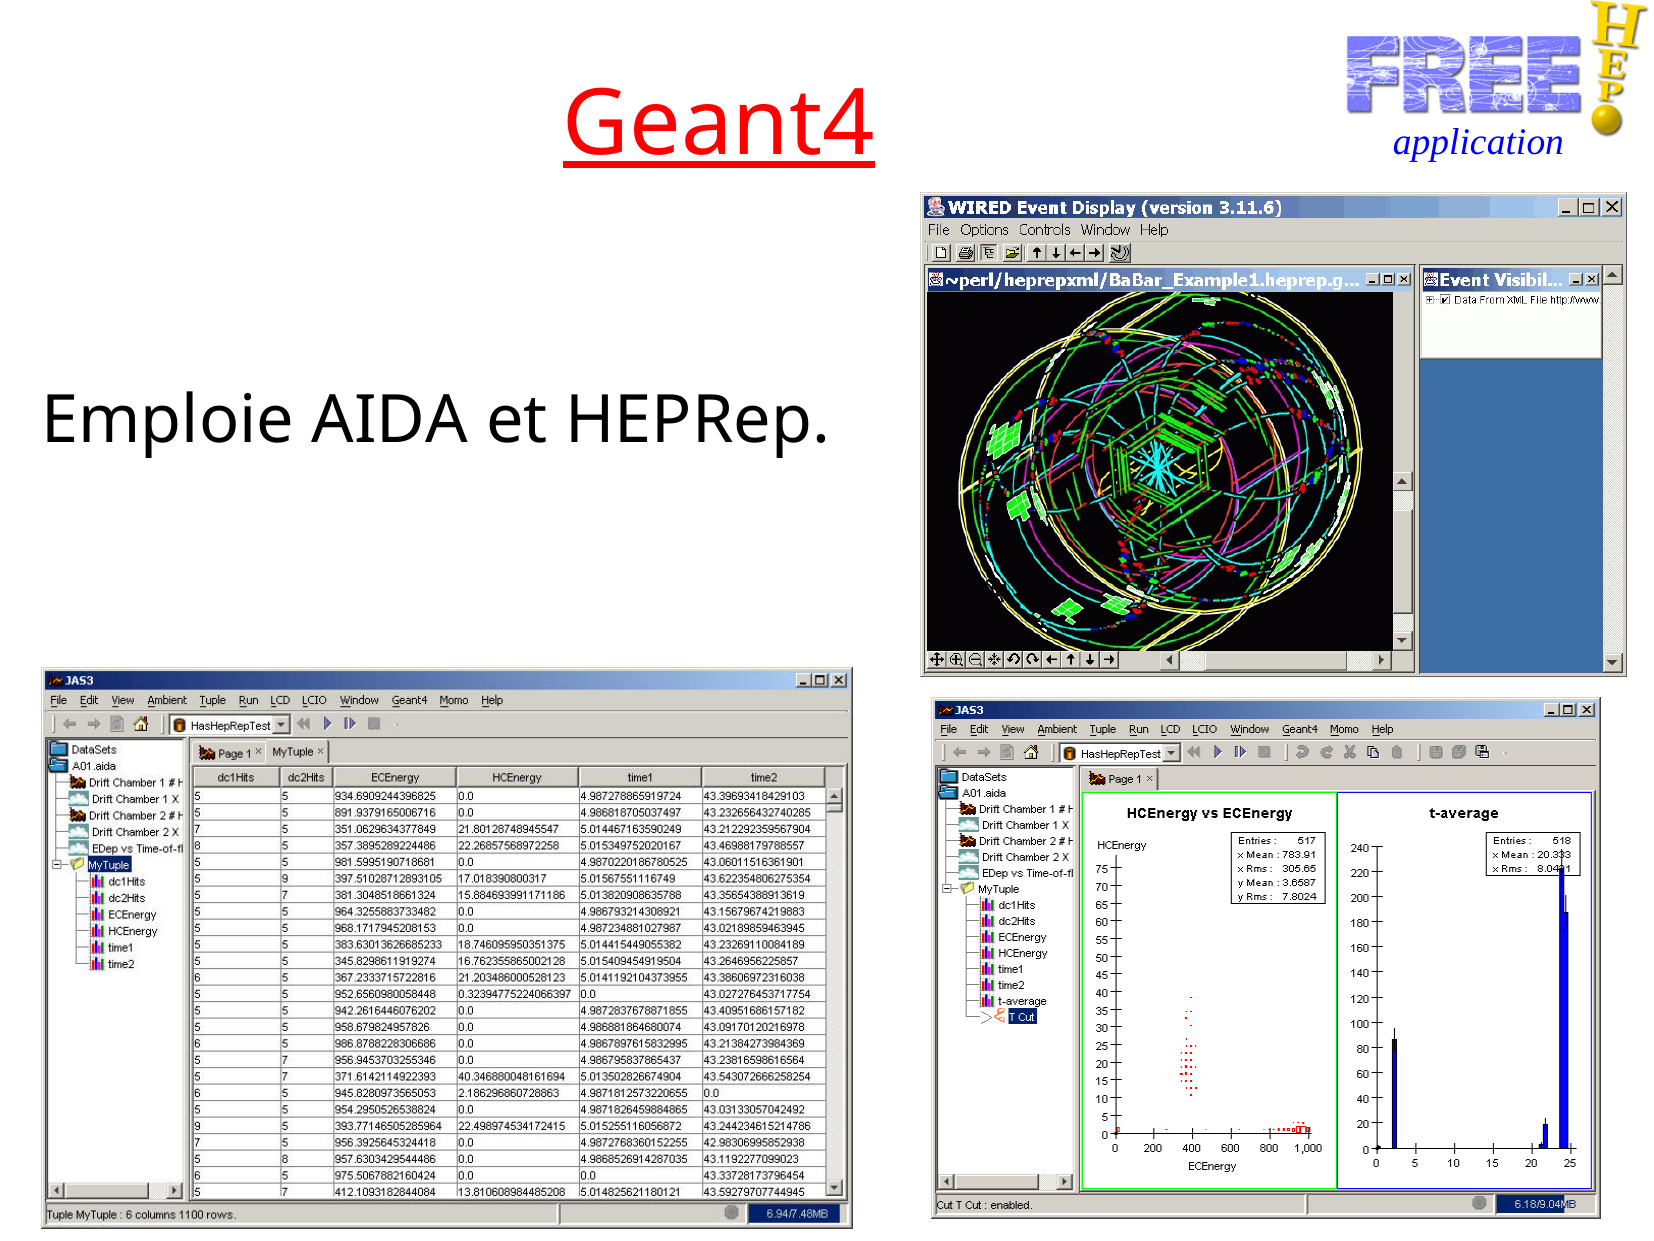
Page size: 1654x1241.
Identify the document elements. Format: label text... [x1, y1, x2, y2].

picture [41, 667, 853, 1229]
picture [931, 697, 1601, 1219]
picture [920, 192, 1627, 677]
list Emploie AIDA et HEPRep. [23, 370, 920, 473]
title Geant4 [12, 15, 1425, 223]
text_box application [1392, 121, 1560, 163]
picture [1336, 0, 1654, 139]
